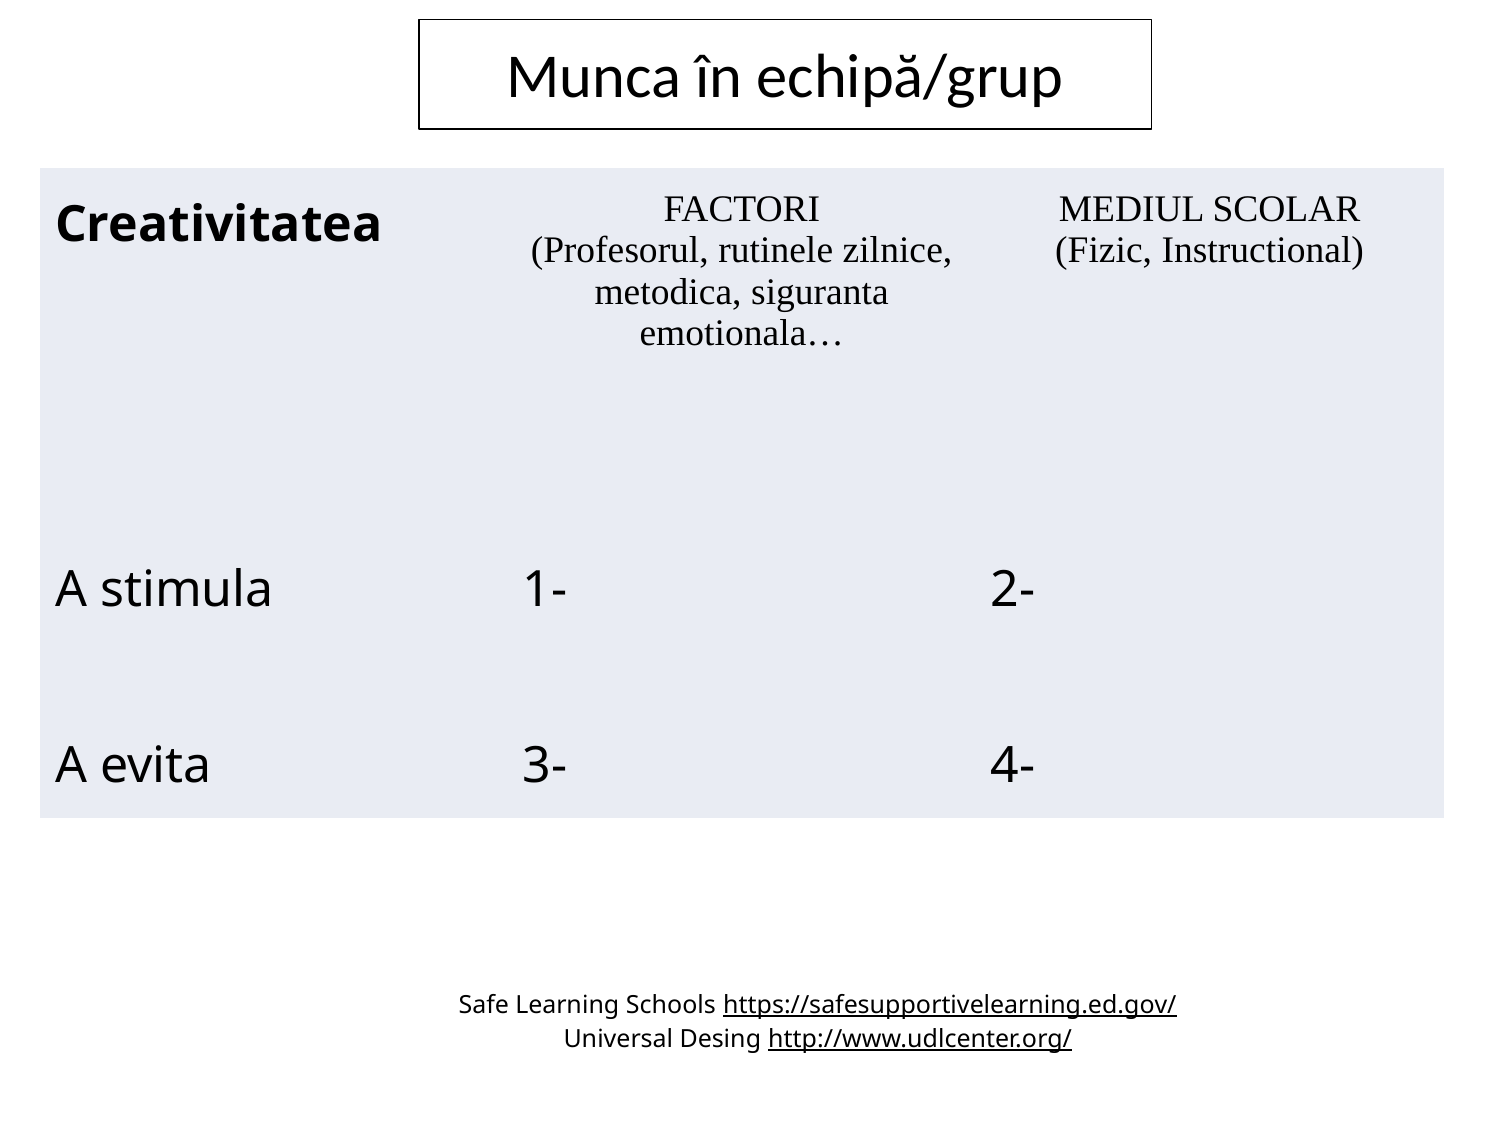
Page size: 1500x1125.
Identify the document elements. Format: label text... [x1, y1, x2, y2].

table_header MEDIUL SCOLAR (Fizic, Instructional) [976, 168, 1444, 533]
table_cell 3- [508, 709, 976, 818]
table_cell 1- [508, 533, 976, 709]
table_cell A stimula [40, 533, 508, 709]
table_header FACTORI (Profesorul, rutinele zilnice, metodica, siguranta emotionala… [508, 168, 976, 533]
table_header Creativitatea [40, 168, 508, 533]
table_cell 2- [976, 533, 1444, 709]
table_cell 4- [976, 709, 1444, 818]
table_cell A evita [40, 709, 508, 818]
text_box Safe Learning Schools https://safesupportivelearning.ed.gov/ Universal Desing http://www.udlcenter.org/ [239, 958, 1397, 1087]
title Munca în echipă/grup [419, 19, 1152, 129]
